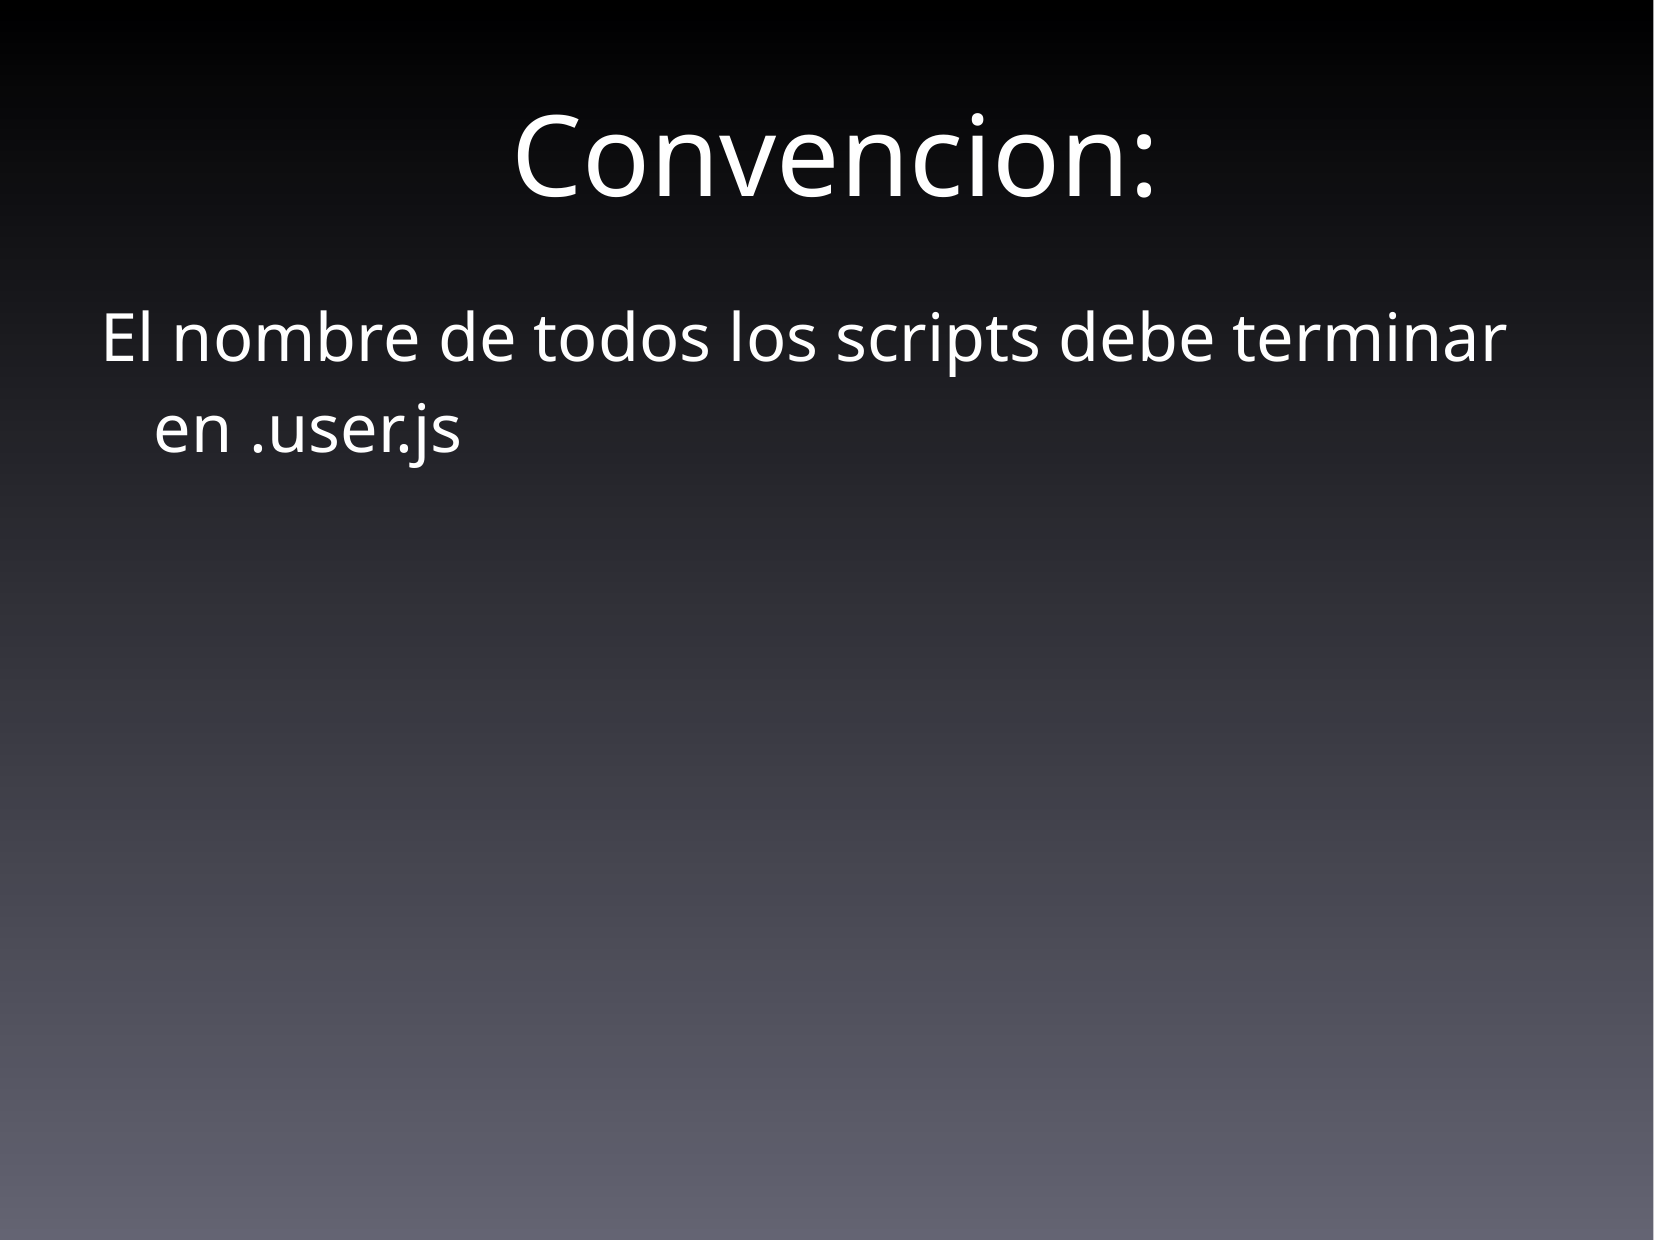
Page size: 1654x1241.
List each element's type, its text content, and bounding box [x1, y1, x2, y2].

title Convencion: [82, 56, 1571, 250]
list El nombre de todos los scripts debe terminar en .user.js [82, 290, 1571, 1094]
